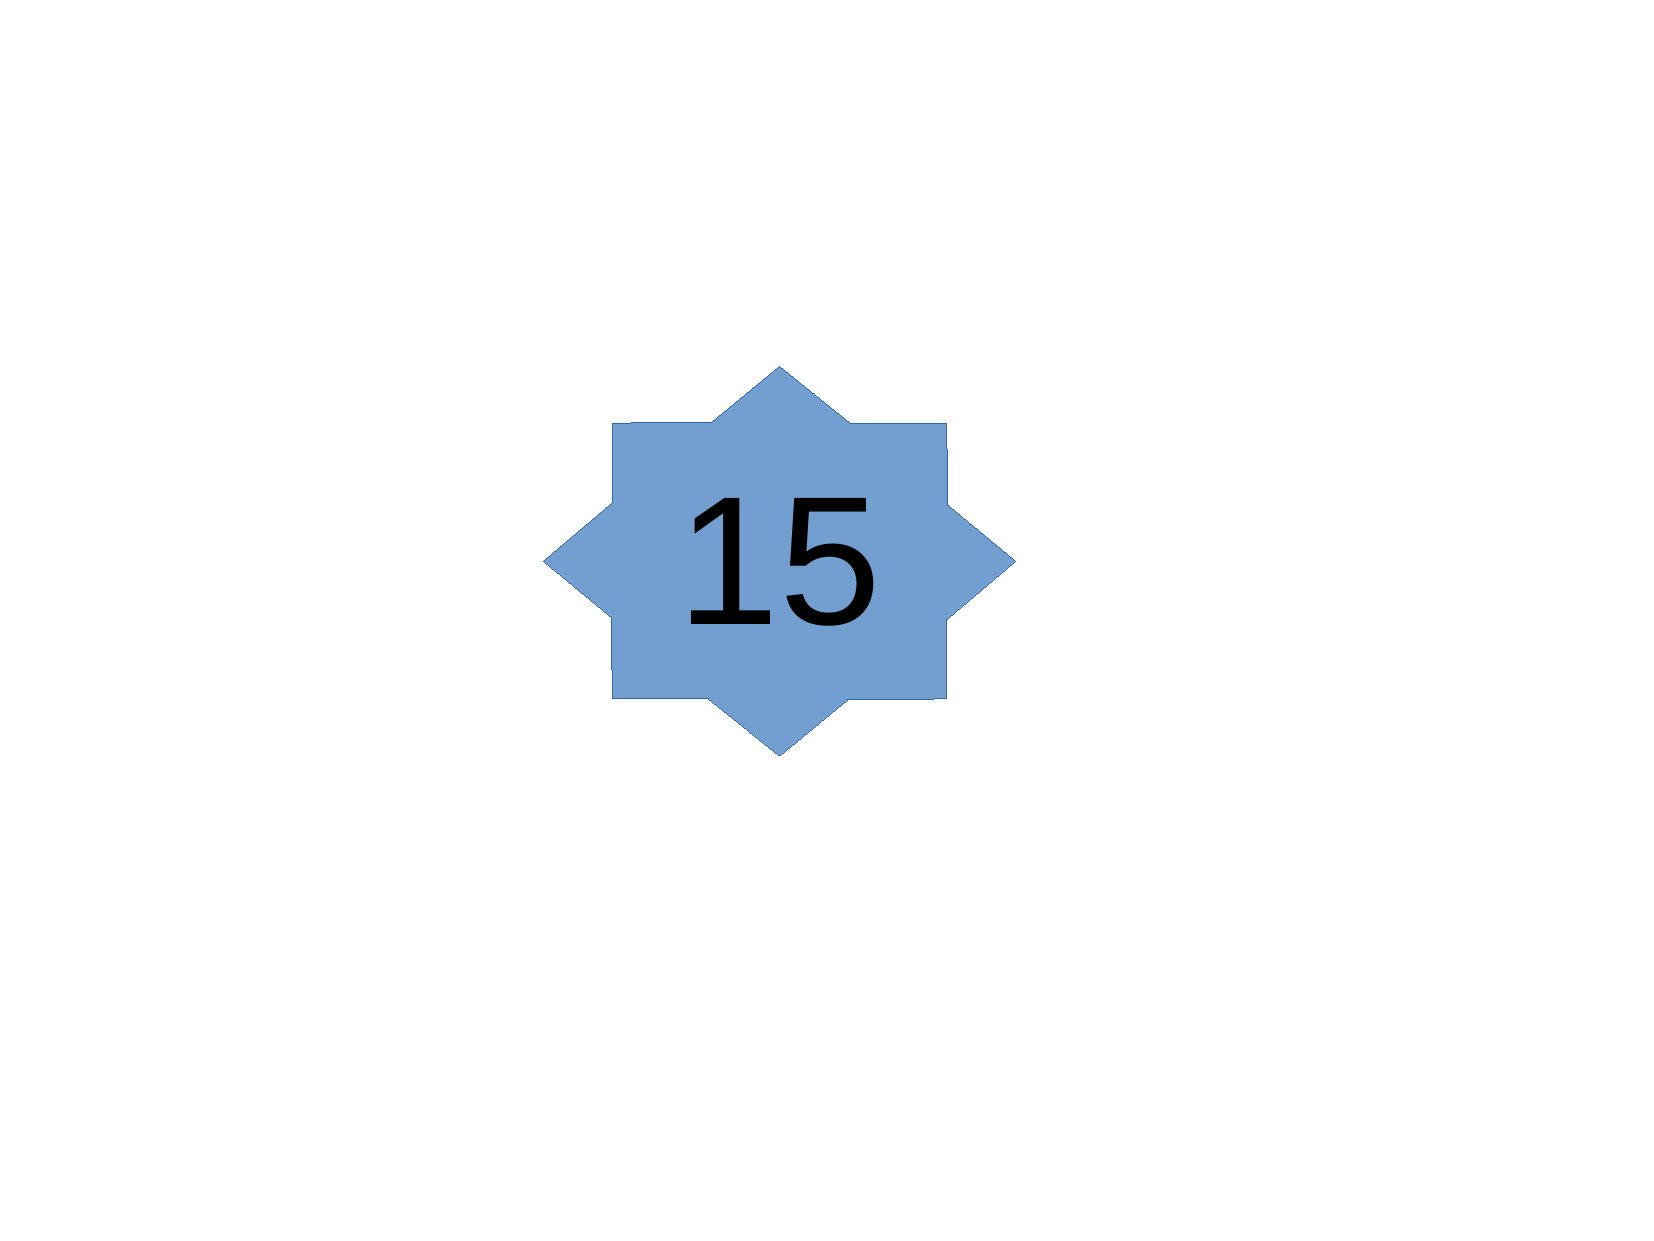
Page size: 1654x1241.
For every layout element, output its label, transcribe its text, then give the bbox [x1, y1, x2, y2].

text_box 15 [543, 366, 1016, 756]
